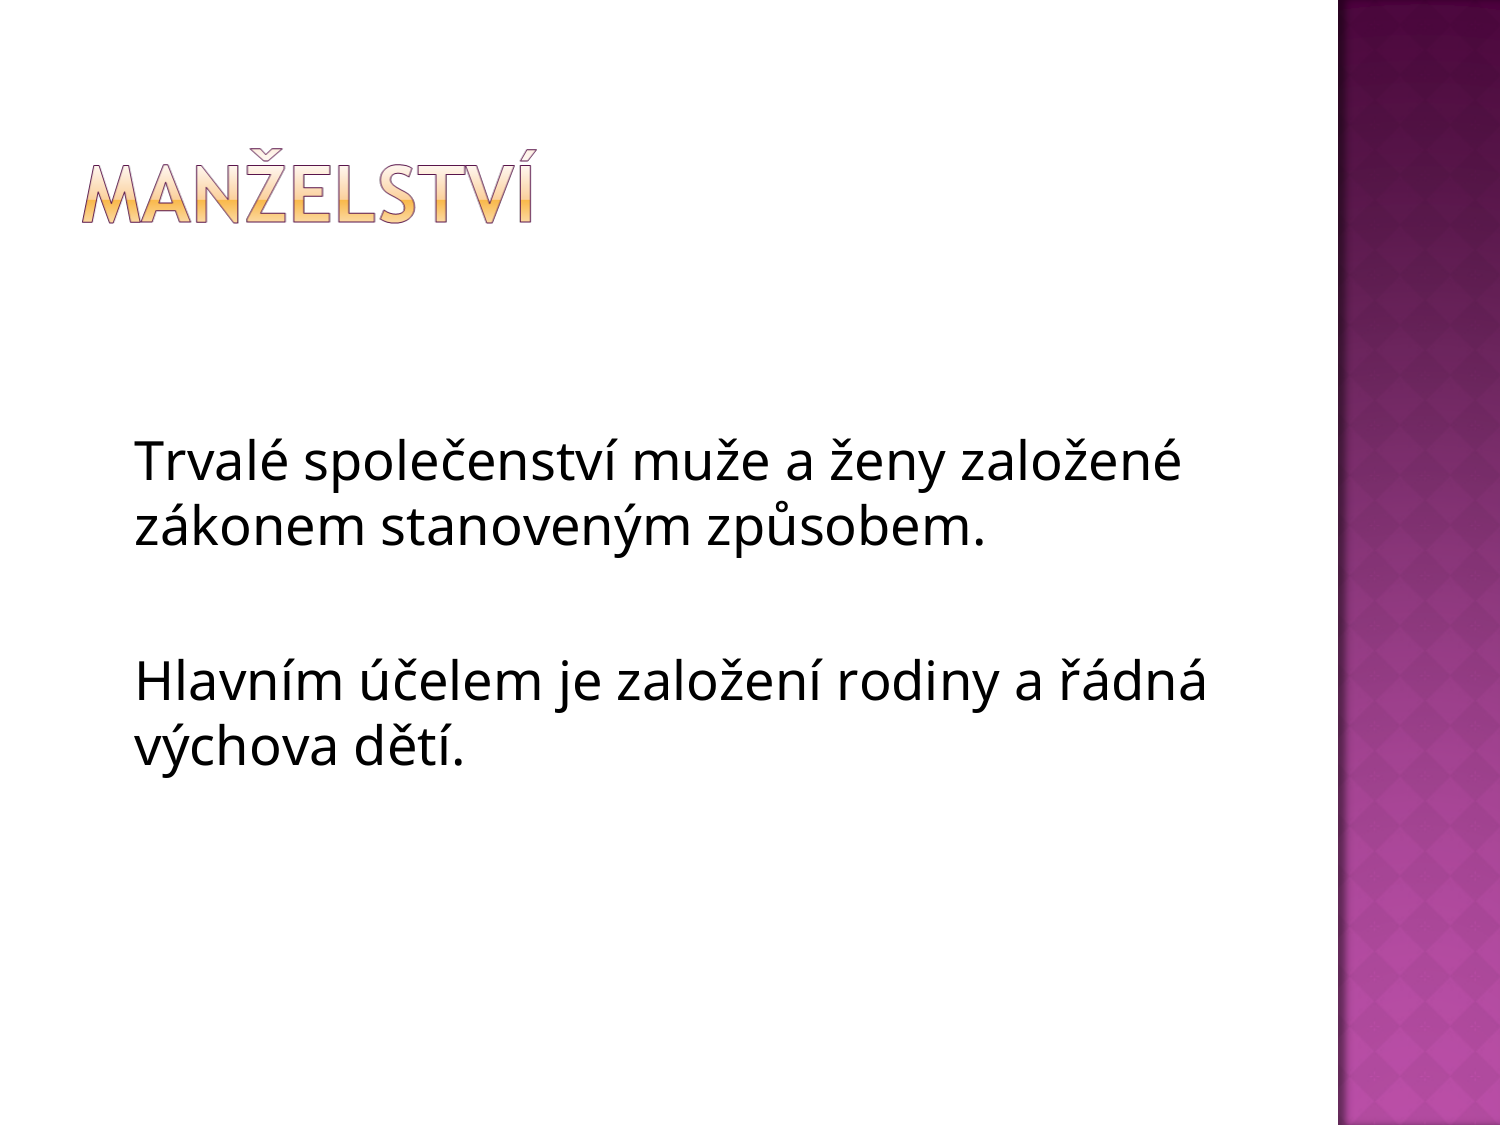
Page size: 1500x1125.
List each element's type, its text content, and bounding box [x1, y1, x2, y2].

picture [1337, 0, 1500, 1125]
list Trvalé společenství muže a ženy založené zákonem stanoveným způsobem. Hlavním účelem je založení rodiny a řádná výchova dětí. [75, 263, 1263, 1060]
text_box [34, 52, 1265, 241]
